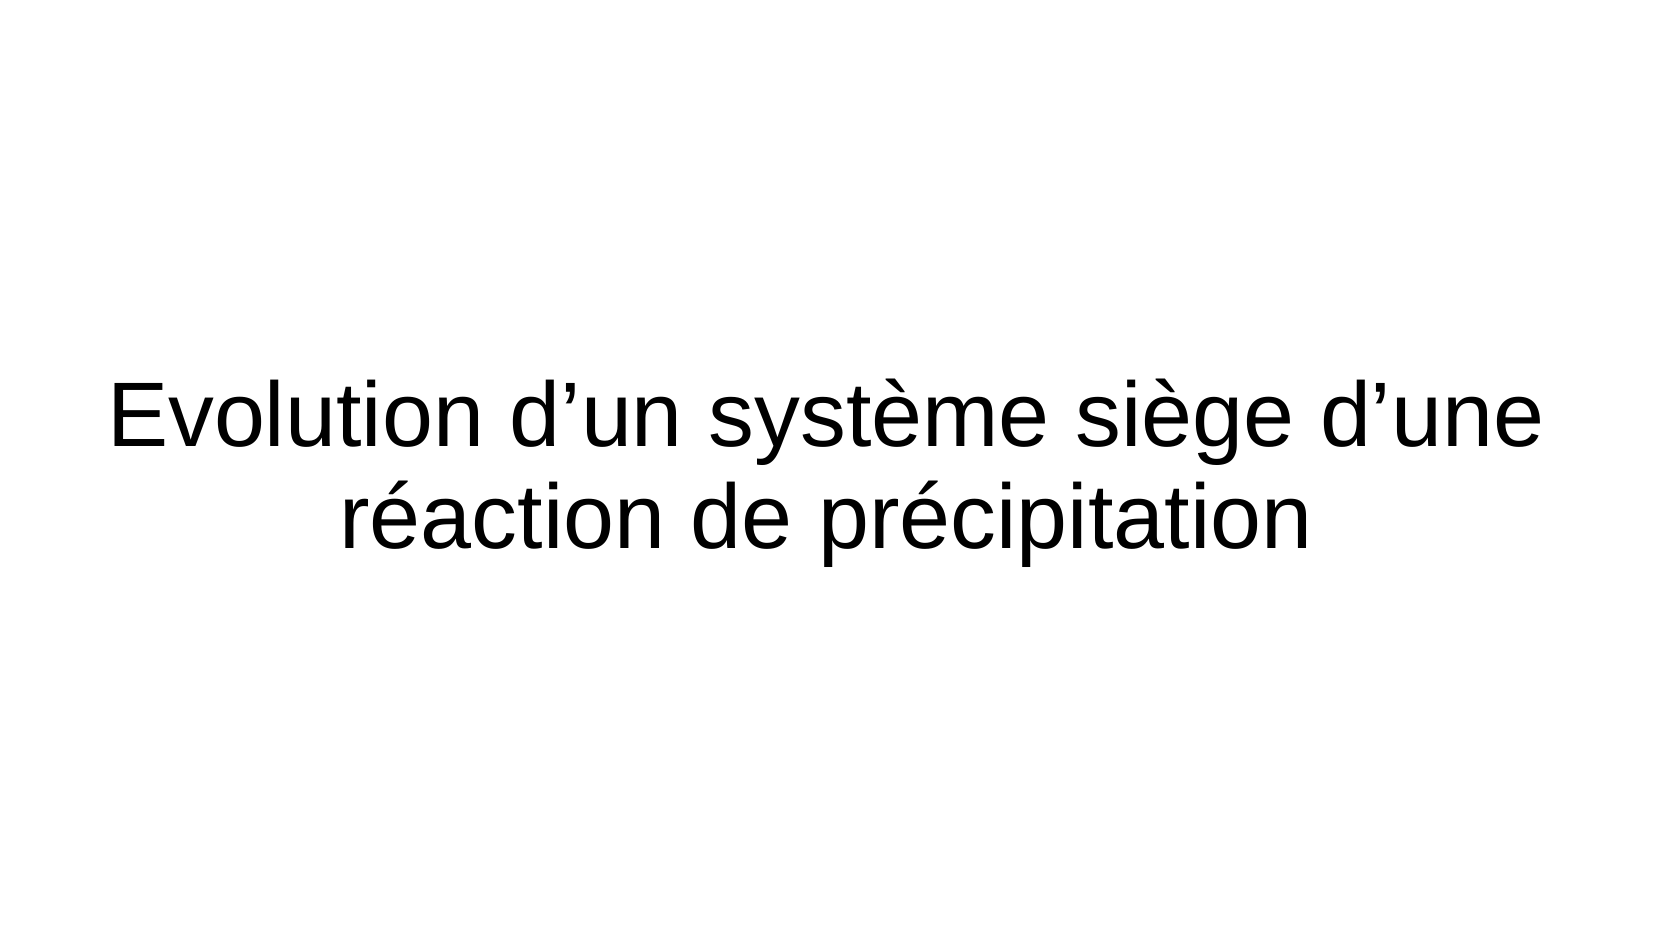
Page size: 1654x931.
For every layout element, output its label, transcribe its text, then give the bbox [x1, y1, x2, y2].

title Evolution d’un système siège d’une réaction de précipitation [82, 363, 1571, 569]
